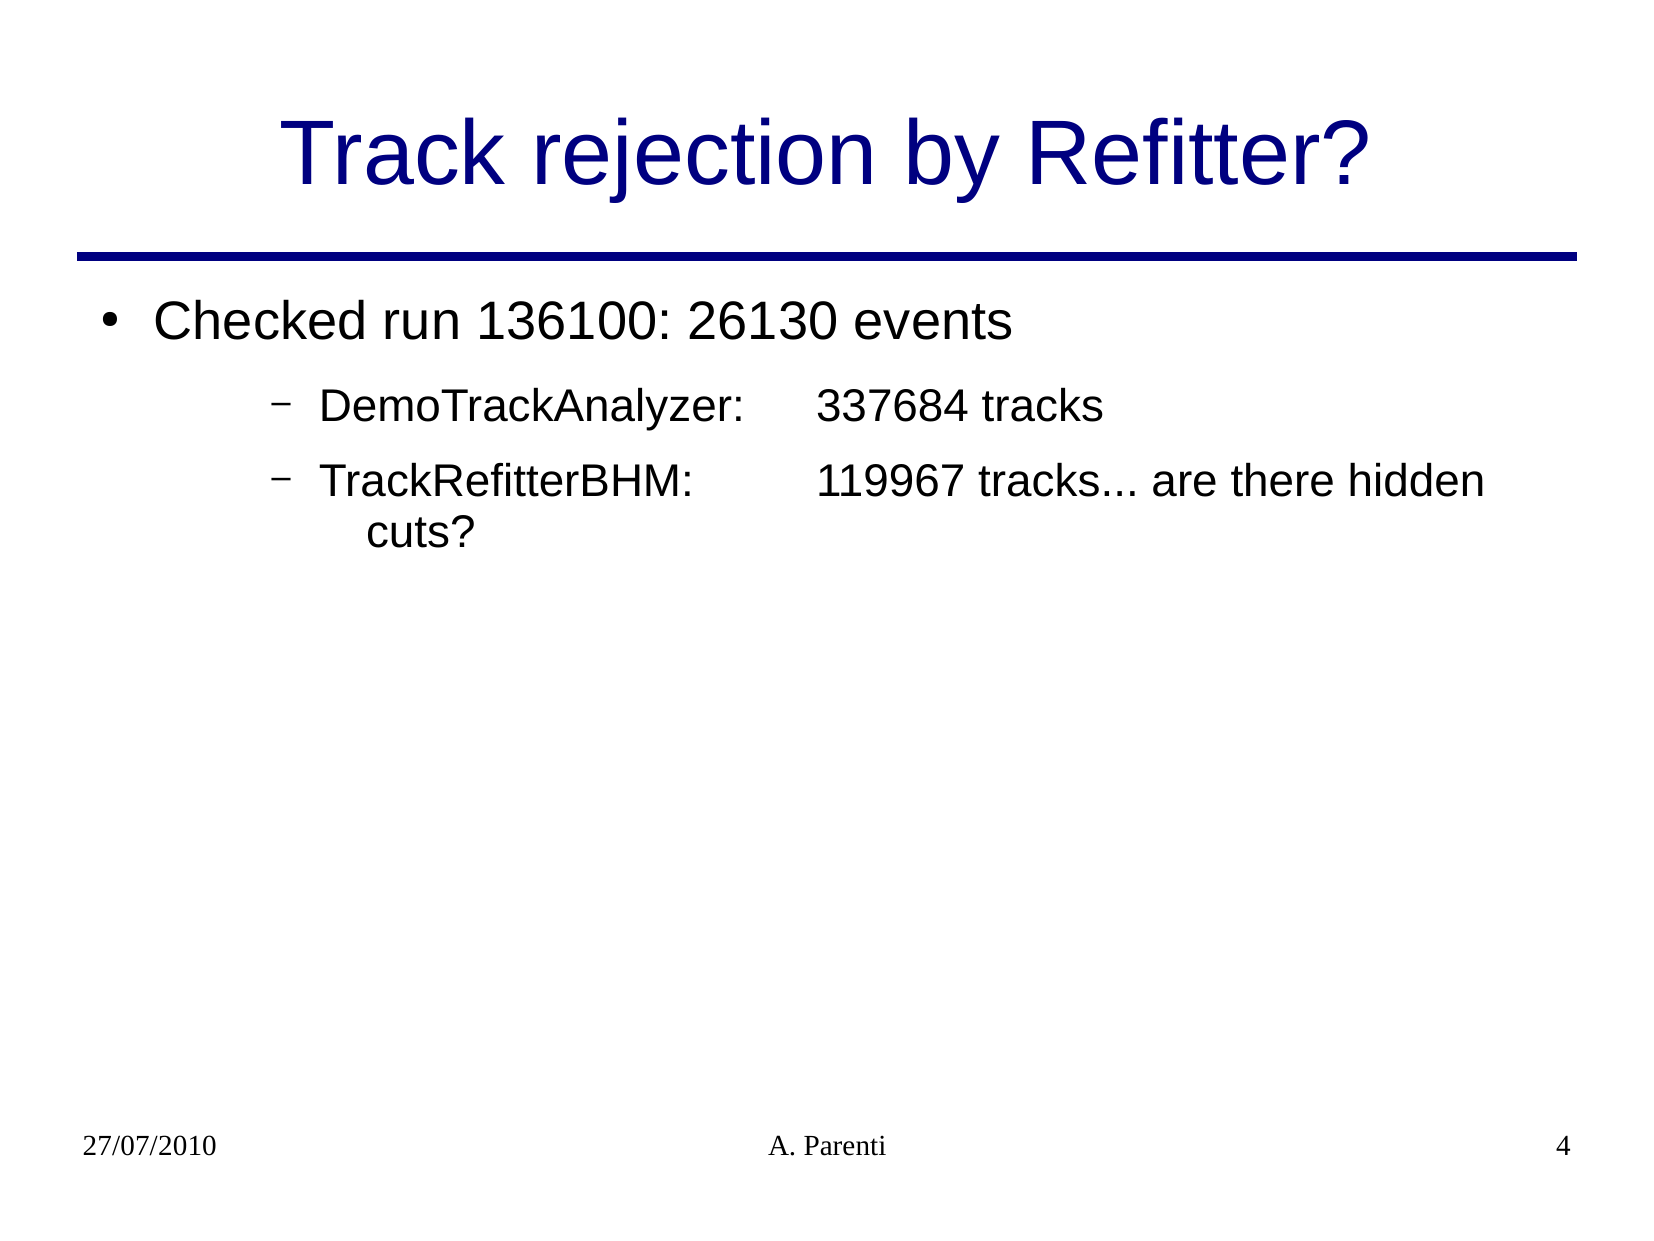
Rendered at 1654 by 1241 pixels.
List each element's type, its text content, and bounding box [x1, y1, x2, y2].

title Track rejection by Refitter? [82, 56, 1571, 250]
list Checked run 136100: 26130 events DemoTrackAnalyzer: 337684 tracks TrackRefitterBHM: 119967 tracks... are there hidden cuts? [82, 290, 1571, 1094]
